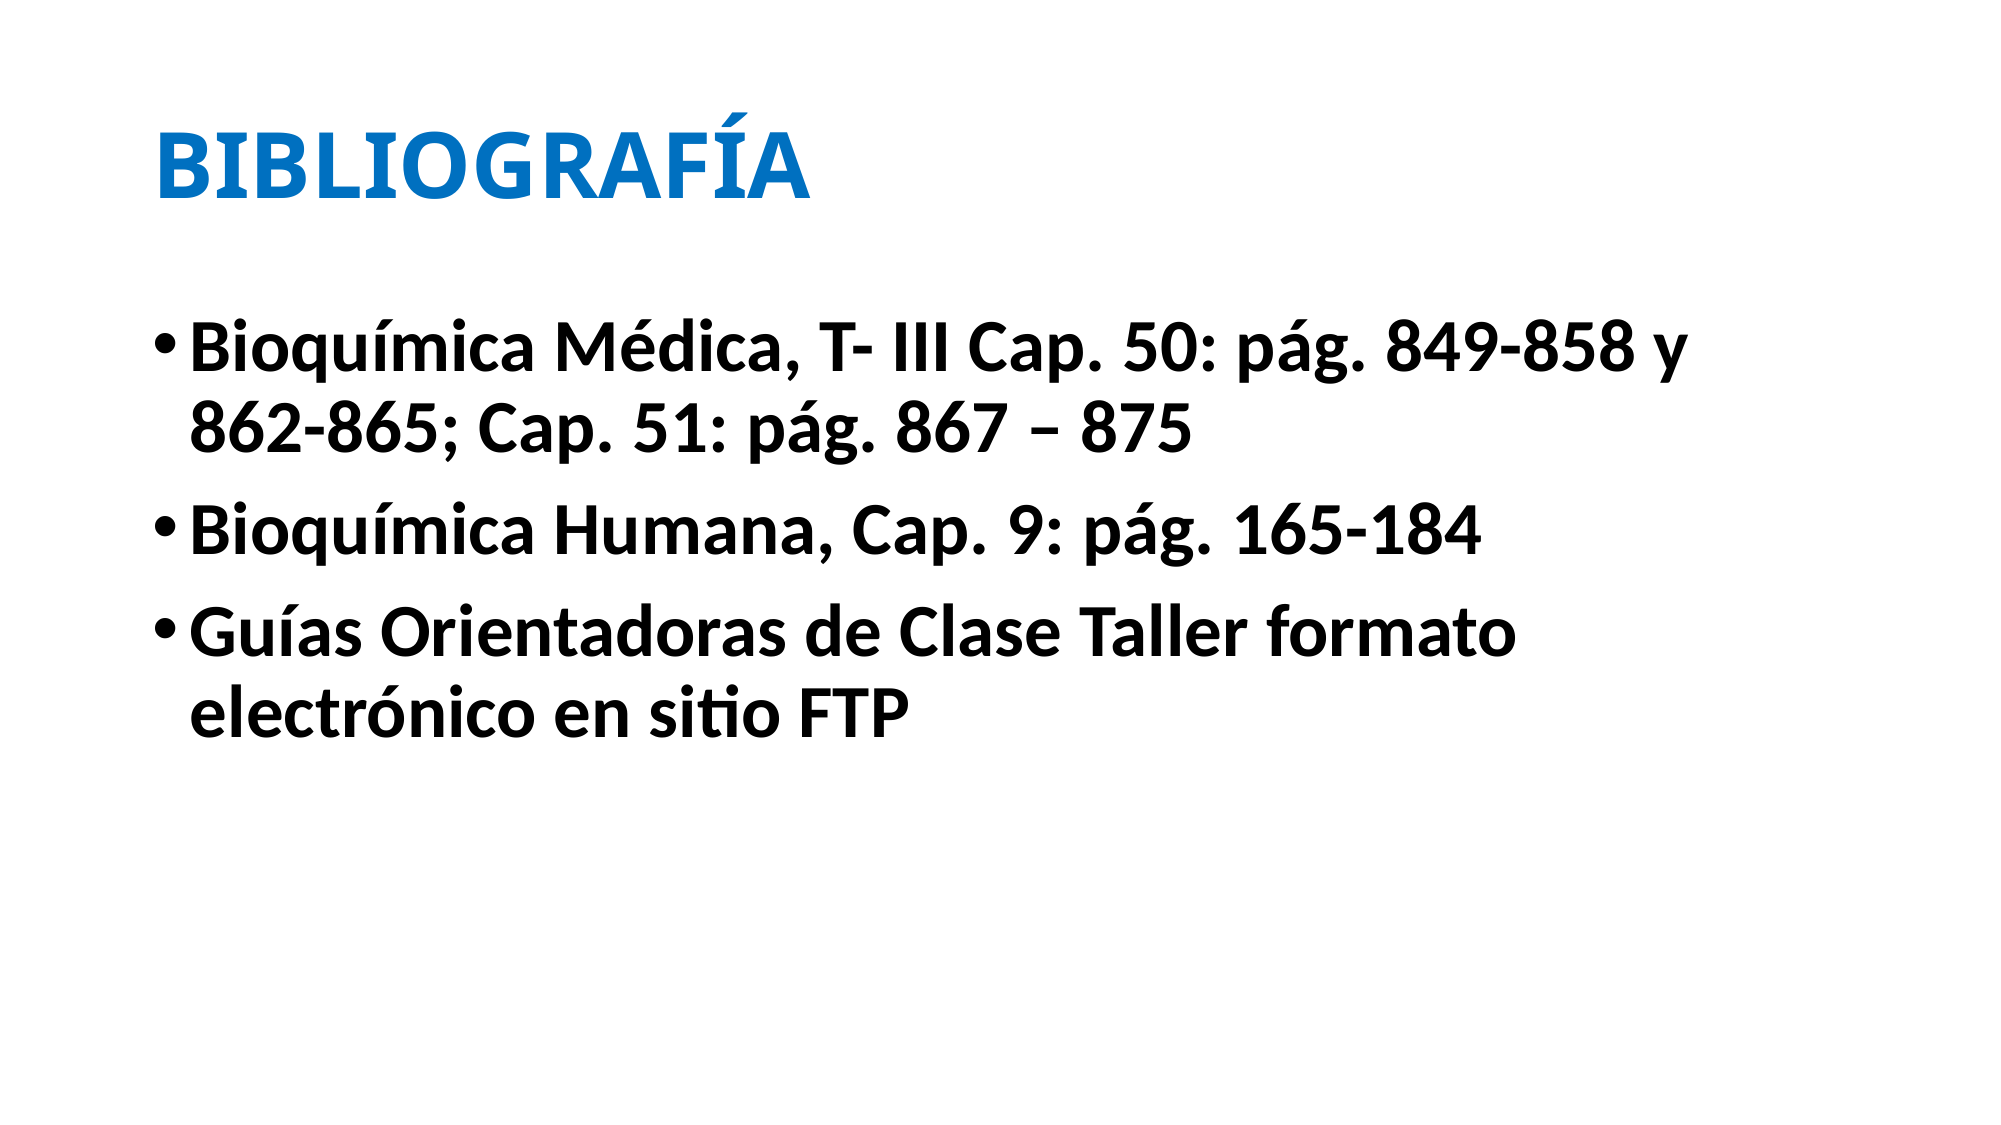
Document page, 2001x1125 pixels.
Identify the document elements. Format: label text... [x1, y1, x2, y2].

list Bioquímica Médica, T- III Cap. 50: pág. 849-858 y 862-865; Cap. 51: pág. 867 – 875 Bioquímica Humana, Cap. 9: pág. 165-184 Guías Orientadoras de Clase Taller formato electrónico en sitio FTP [137, 299, 1739, 1014]
title BIBLIOGRAFÍA [137, 59, 1863, 278]
